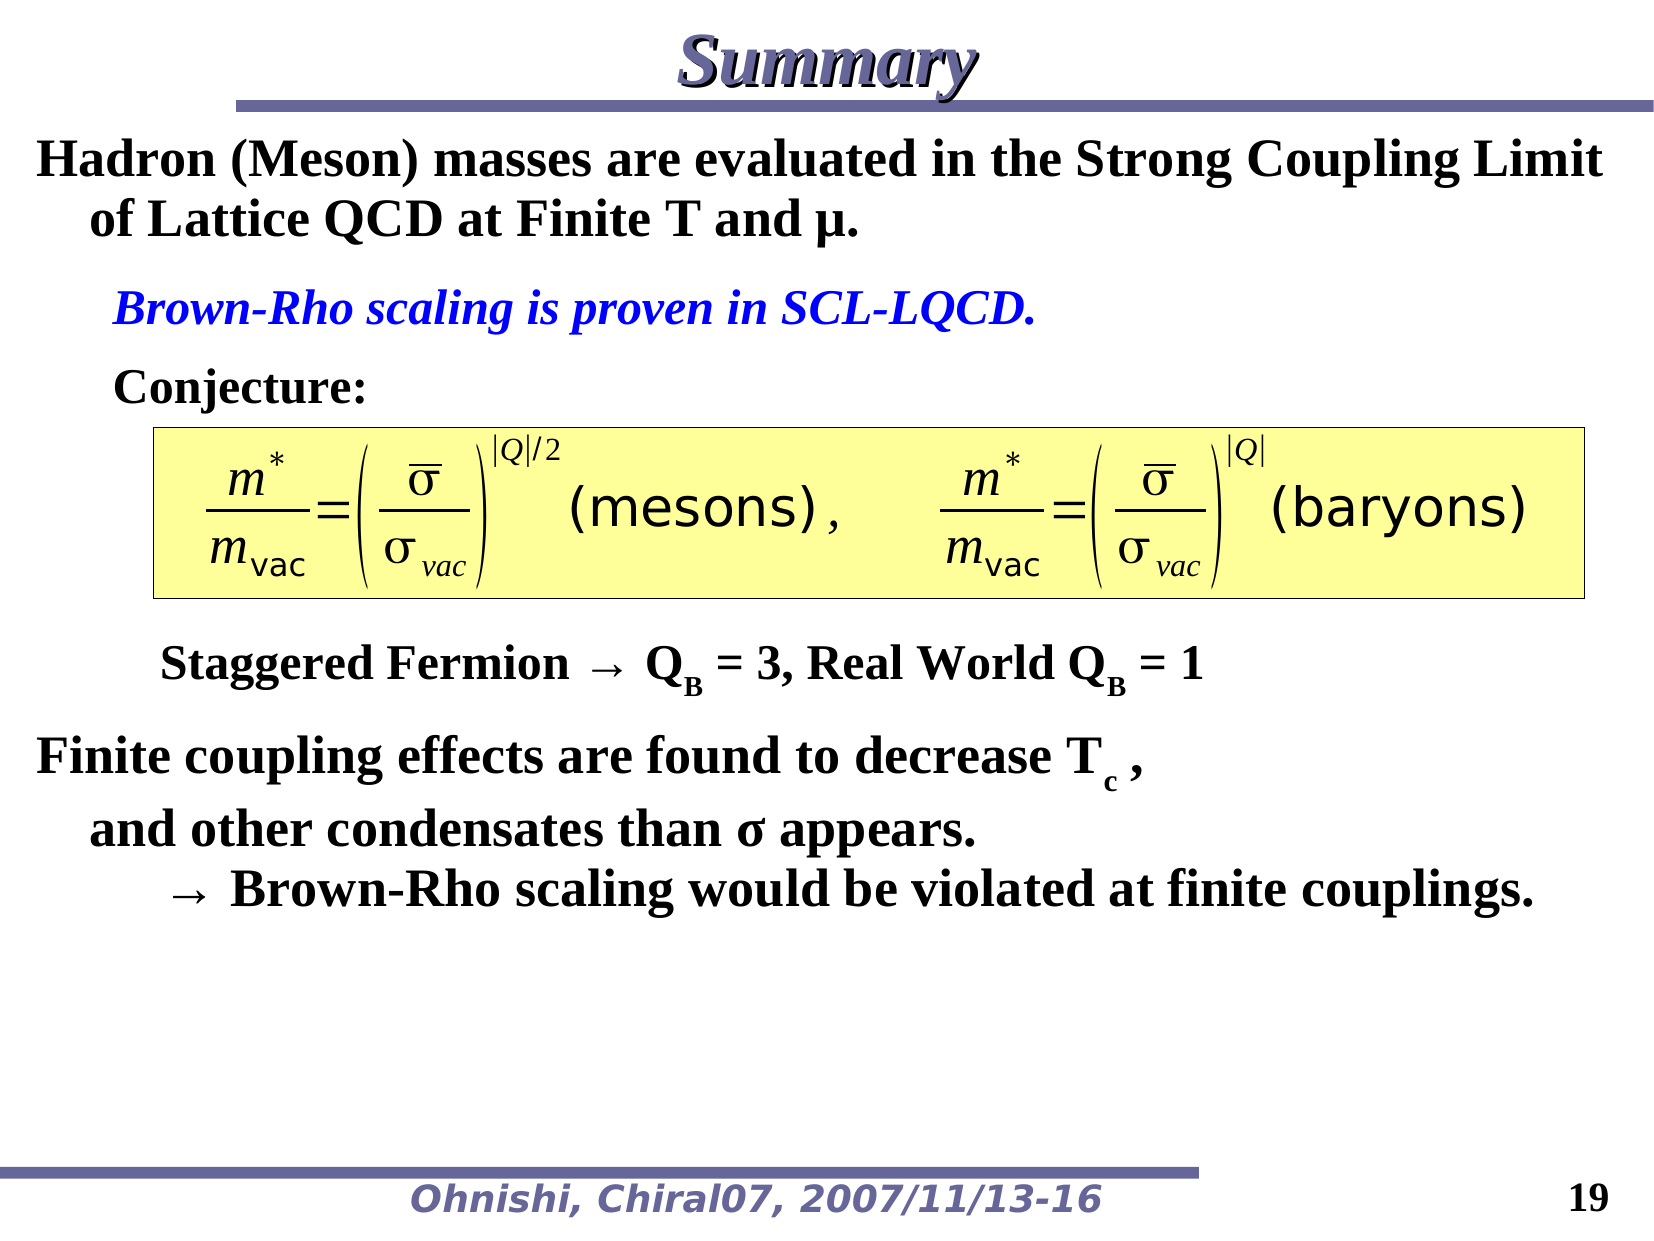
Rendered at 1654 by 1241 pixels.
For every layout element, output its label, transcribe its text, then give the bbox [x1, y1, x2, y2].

title Summary [0, 0, 1654, 119]
list Hadron (Meson) masses are evaluated in the Strong Coupling Limit of Lattice QCD at Finite T and μ. Brown-Rho scaling is proven in SCL-LQCD. Conjecture: Staggered Fermion → QB = 3, Real World QB = 1 Finite coupling effects are found to decrease Tc , and other condensates than σ appears. → Brown-Rho scaling would be violated at finite couplings. [18, 127, 1618, 1099]
chart [196, 432, 1536, 591]
text_box [153, 427, 1585, 599]
